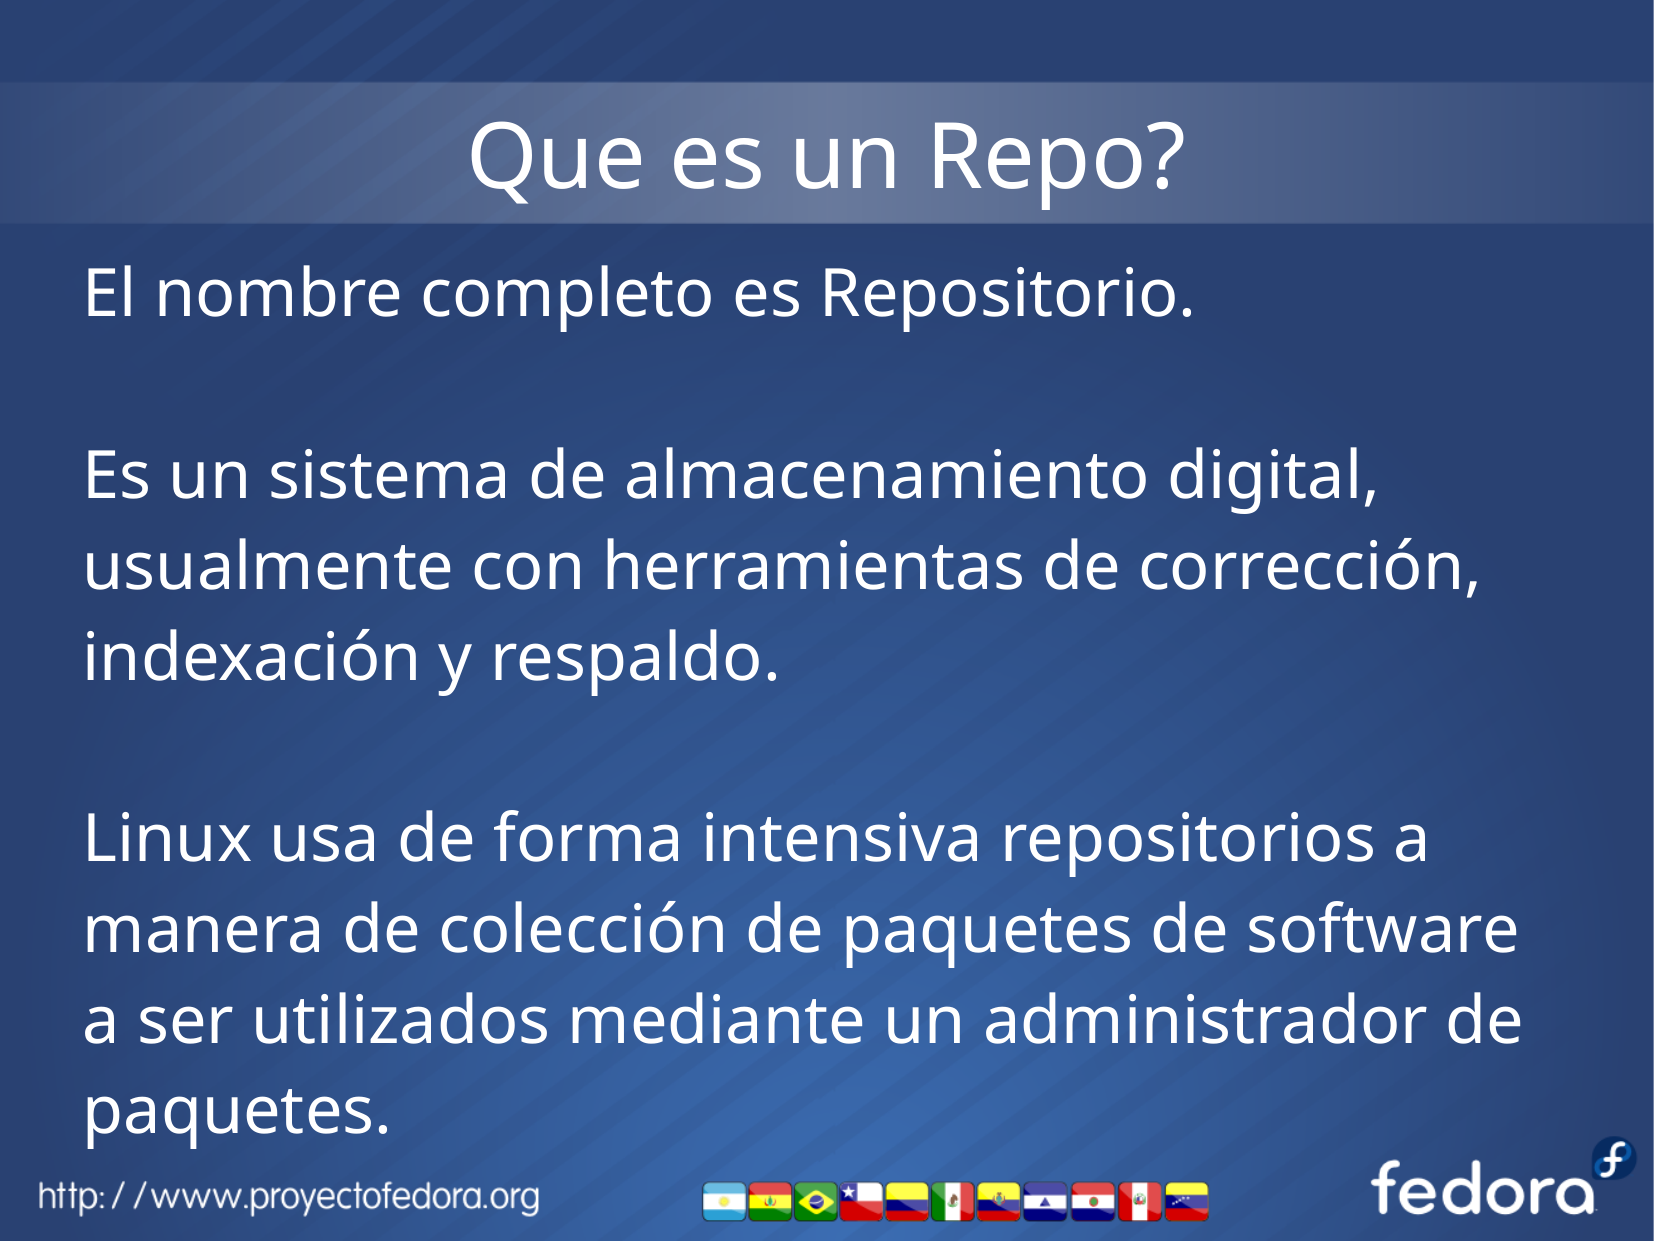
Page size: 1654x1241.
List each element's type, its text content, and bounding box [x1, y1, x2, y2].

picture [0, 0, 1654, 1241]
subtitle El nombre completo es Repositorio. Es un sistema de almacenamiento digital, usualmente con herramientas de corrección, indexación y respaldo. Linux usa de forma intensiva repositorios a manera de colección de paquetes de software a ser utilizados mediante un administrador de paquetes. [82, 297, 1571, 1102]
title Que es un Repo? [82, 49, 1571, 257]
